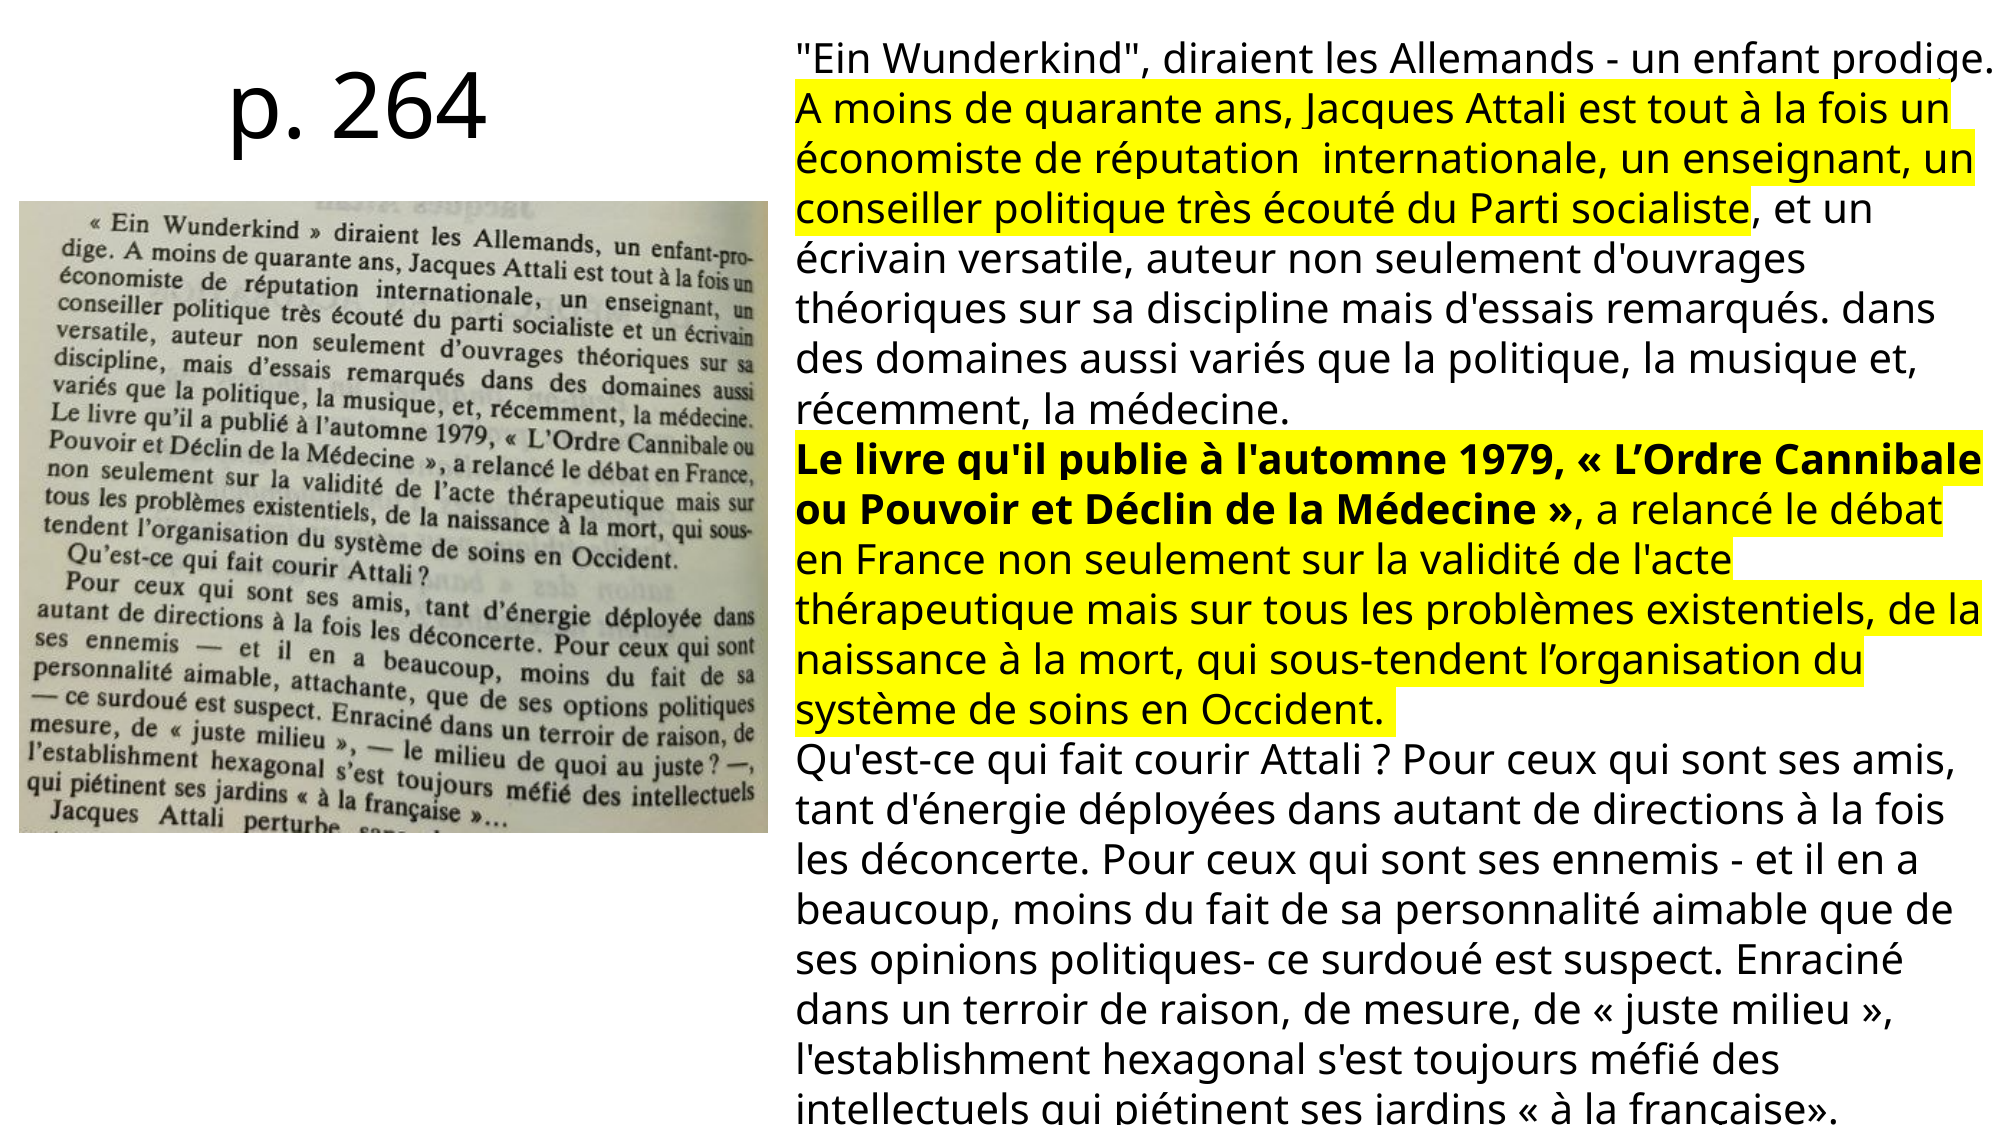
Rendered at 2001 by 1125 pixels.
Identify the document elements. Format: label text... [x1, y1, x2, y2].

picture [19, 201, 768, 833]
title p. 264 [6, 0, 709, 218]
text_box "Ein Wunderkind", diraient les Allemands - un enfant prodige. A moins de quarante ans, Jacques Attali est tout à la fois un économiste de réputation internationale, un enseignant, un conseiller politique très écouté du Parti socialiste, et un écrivain versatile, auteur non seulement d'ouvrages théoriques sur sa discipline mais d'essais remarqués. dans des domaines aussi variés que la politique, la musique et, récemment, la médecine. Le livre qu'il publie à l'automne 1979, « L’Ordre Cannibale ou Pouvoir et Déclin de la Médecine », a relancé le débat en France non seulement sur la validité de l'acte thérapeutique mais sur tous les problèmes existentiels, de la naissance à la mort, qui sous-tendent l’organisation du système de soins en Occident. Qu'est-ce qui fait courir Attali ? Pour ceux qui sont ses amis, tant d'énergie déployées dans autant de directions à la fois les déconcerte. Pour ceux qui sont ses ennemis - et il en a beaucoup, moins du fait de sa personnalité aimable que de ses opinions politiques- ce surdoué est suspect. Enraciné dans un terroir de raison, de mesure, de « juste milieu », l'establishment hexagonal s'est toujours méfié des intellectuels qui piétinent ses jardins « à la française». [780, 25, 2000, 1125]
